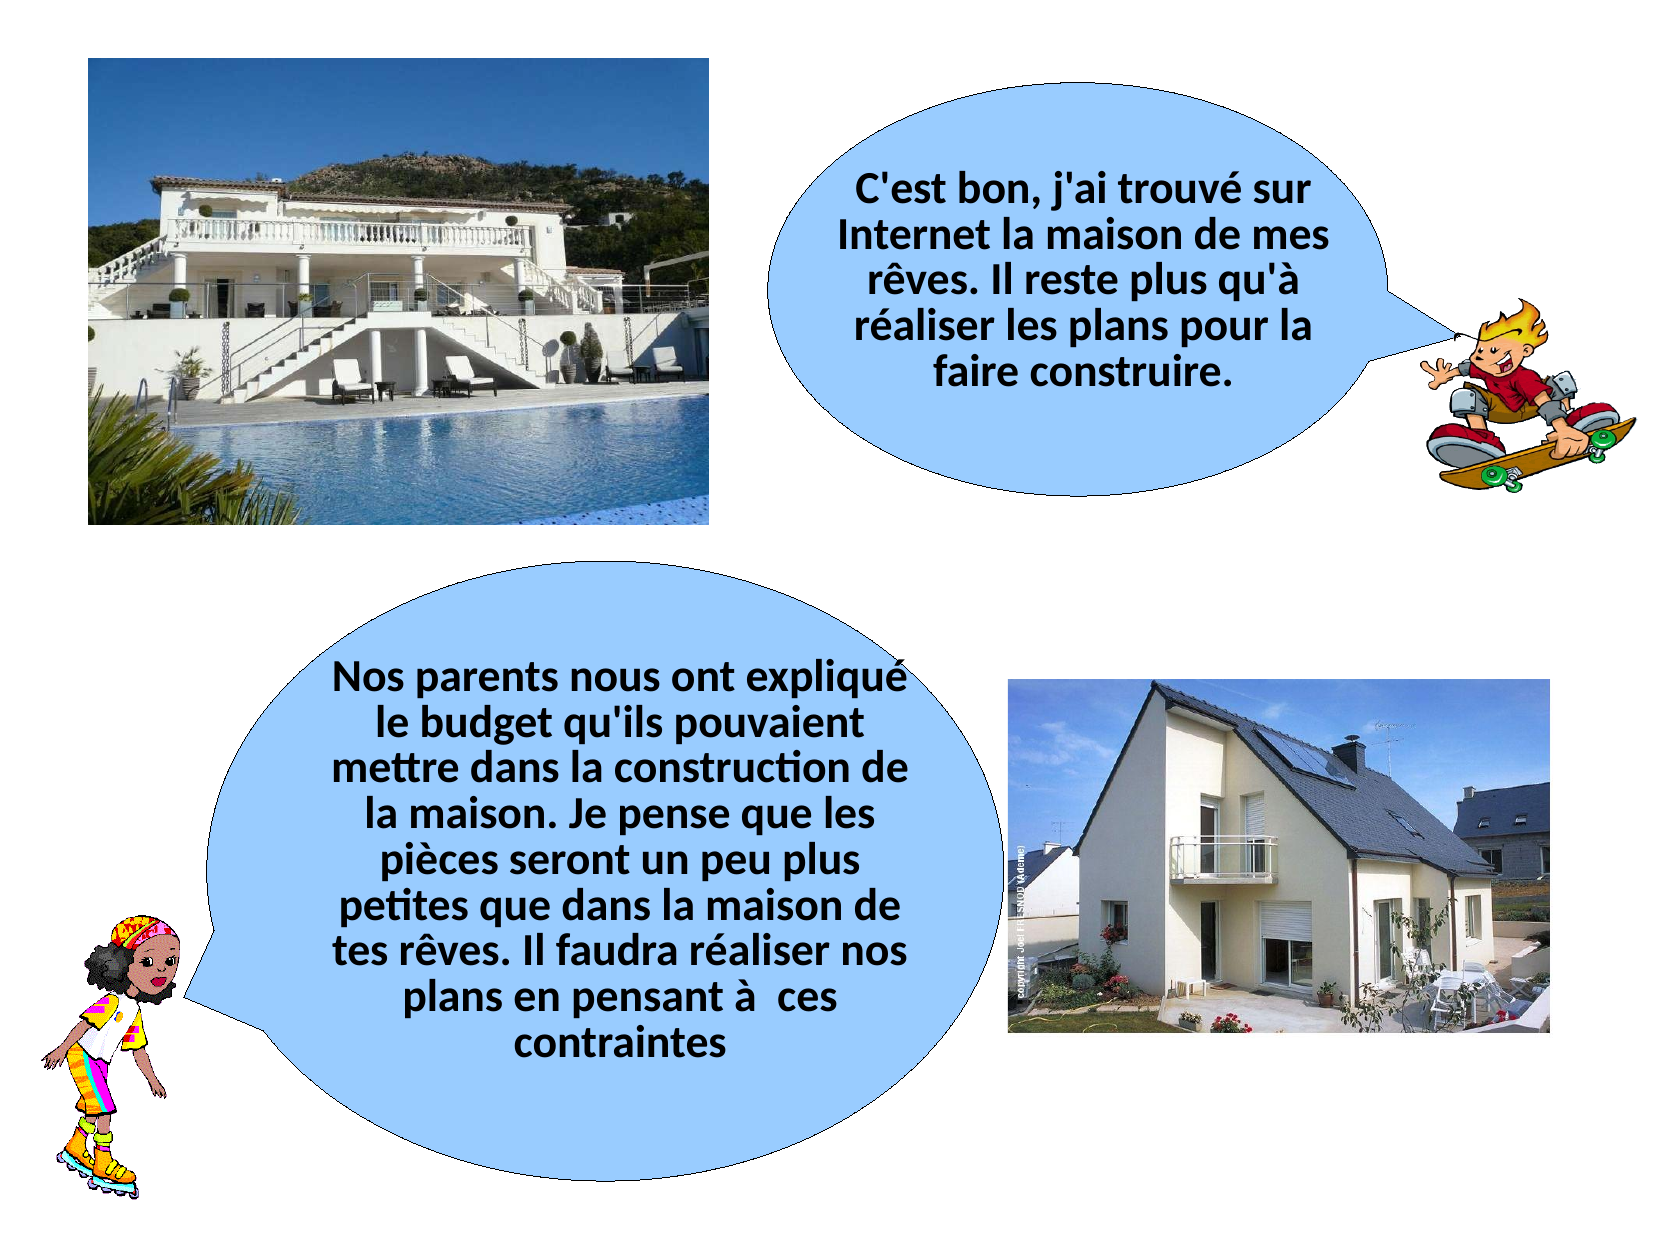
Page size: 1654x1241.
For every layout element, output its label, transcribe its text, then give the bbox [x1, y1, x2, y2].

text_box [894, 456, 1262, 497]
text_box [767, 193, 803, 386]
text_box C'est bon, j'ai trouvé sur Internet la maison de mes rêves. Il reste plus qu'à réaliser les plans pour la faire construire. [803, 161, 1365, 456]
text_box [486, 1167, 725, 1182]
text_box [834, 82, 1321, 161]
text_box [945, 708, 1004, 1034]
text_box Nos parents nous ont expliqué le budget qu'ils pouvaient mettre dans la construction de la maison. Je pense que les pièces seront un peu plus petites que dans la maison de tes rêves. Il faudra réaliser nos plans en pensant à ces contraintes [295, 649, 945, 1167]
picture [41, 915, 180, 1202]
text_box [1365, 211, 1417, 368]
text_box [327, 561, 884, 649]
picture [1417, 295, 1641, 498]
picture [1007, 679, 1565, 1060]
picture [88, 58, 709, 525]
text_box [183, 676, 295, 1066]
